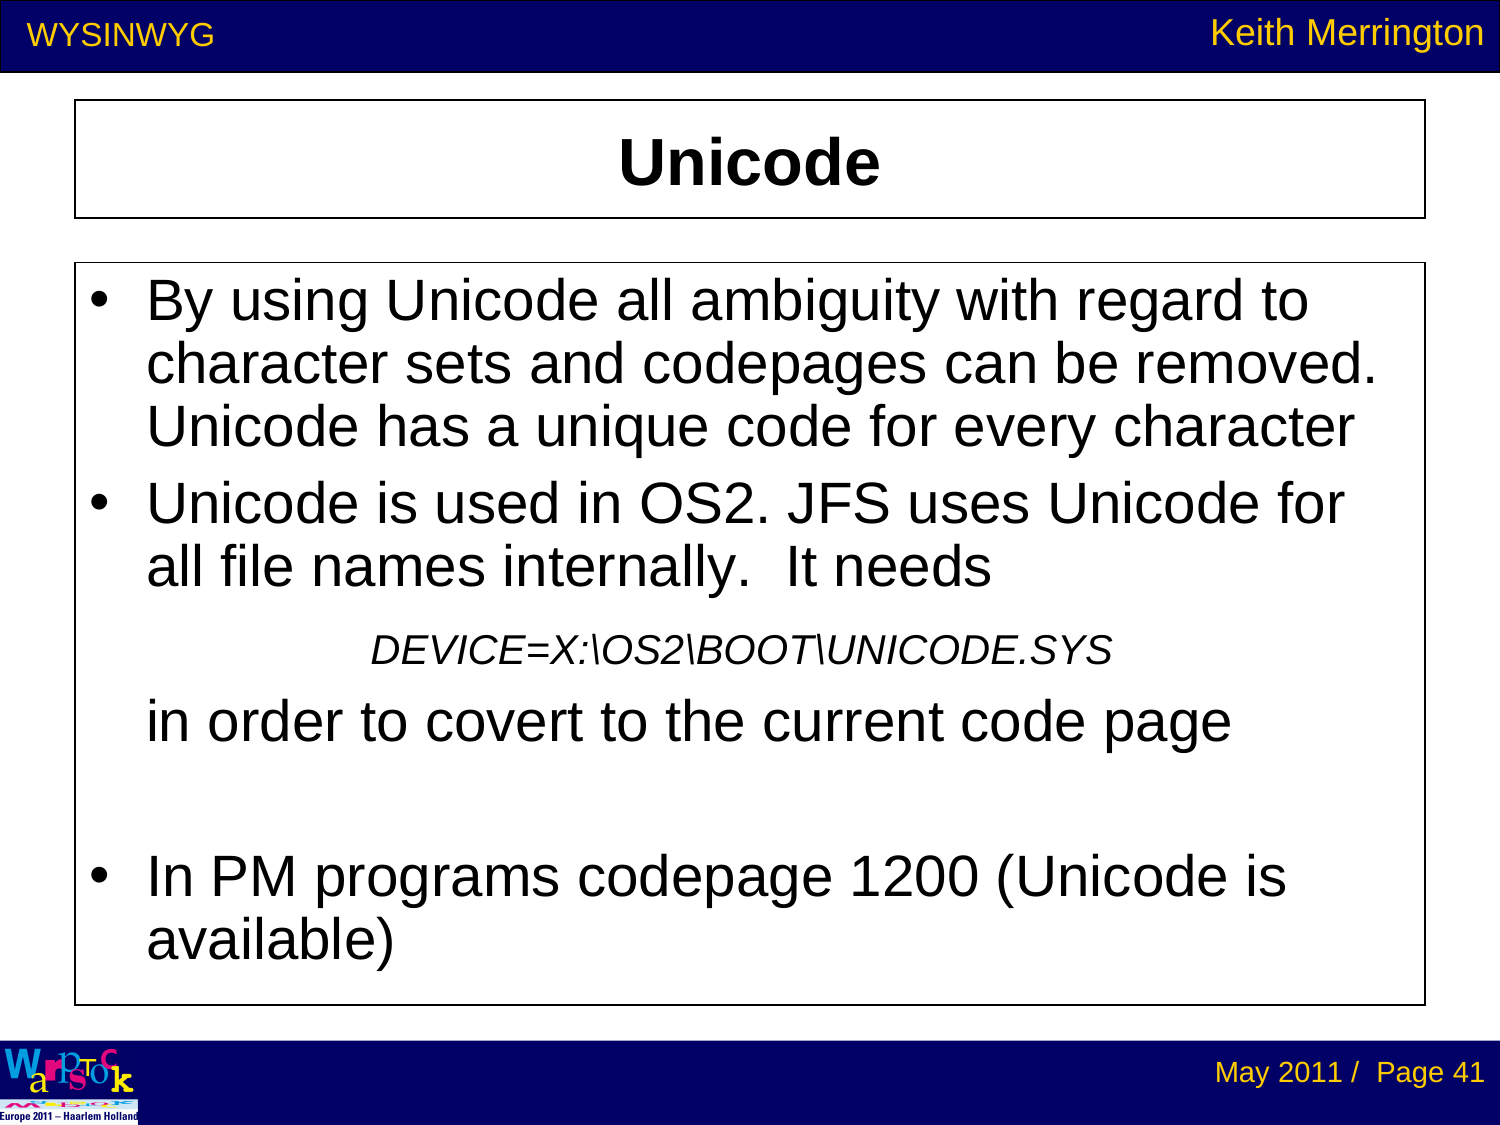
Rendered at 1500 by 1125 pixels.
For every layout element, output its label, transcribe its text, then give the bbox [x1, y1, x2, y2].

title Unicode [75, 100, 1426, 219]
list By using Unicode all ambiguity with regard to character sets and codepages can be removed. Unicode has a unique code for every character Unicode is used in OS2. JFS uses Unicode for all file names internally. It needs DEVICE=X:\OS2\BOOT\UNICODE.SYS in order to covert to the current code page In PM programs codepage 1200 (Unicode is available) [75, 262, 1426, 1006]
picture [0, 1042, 138, 1125]
